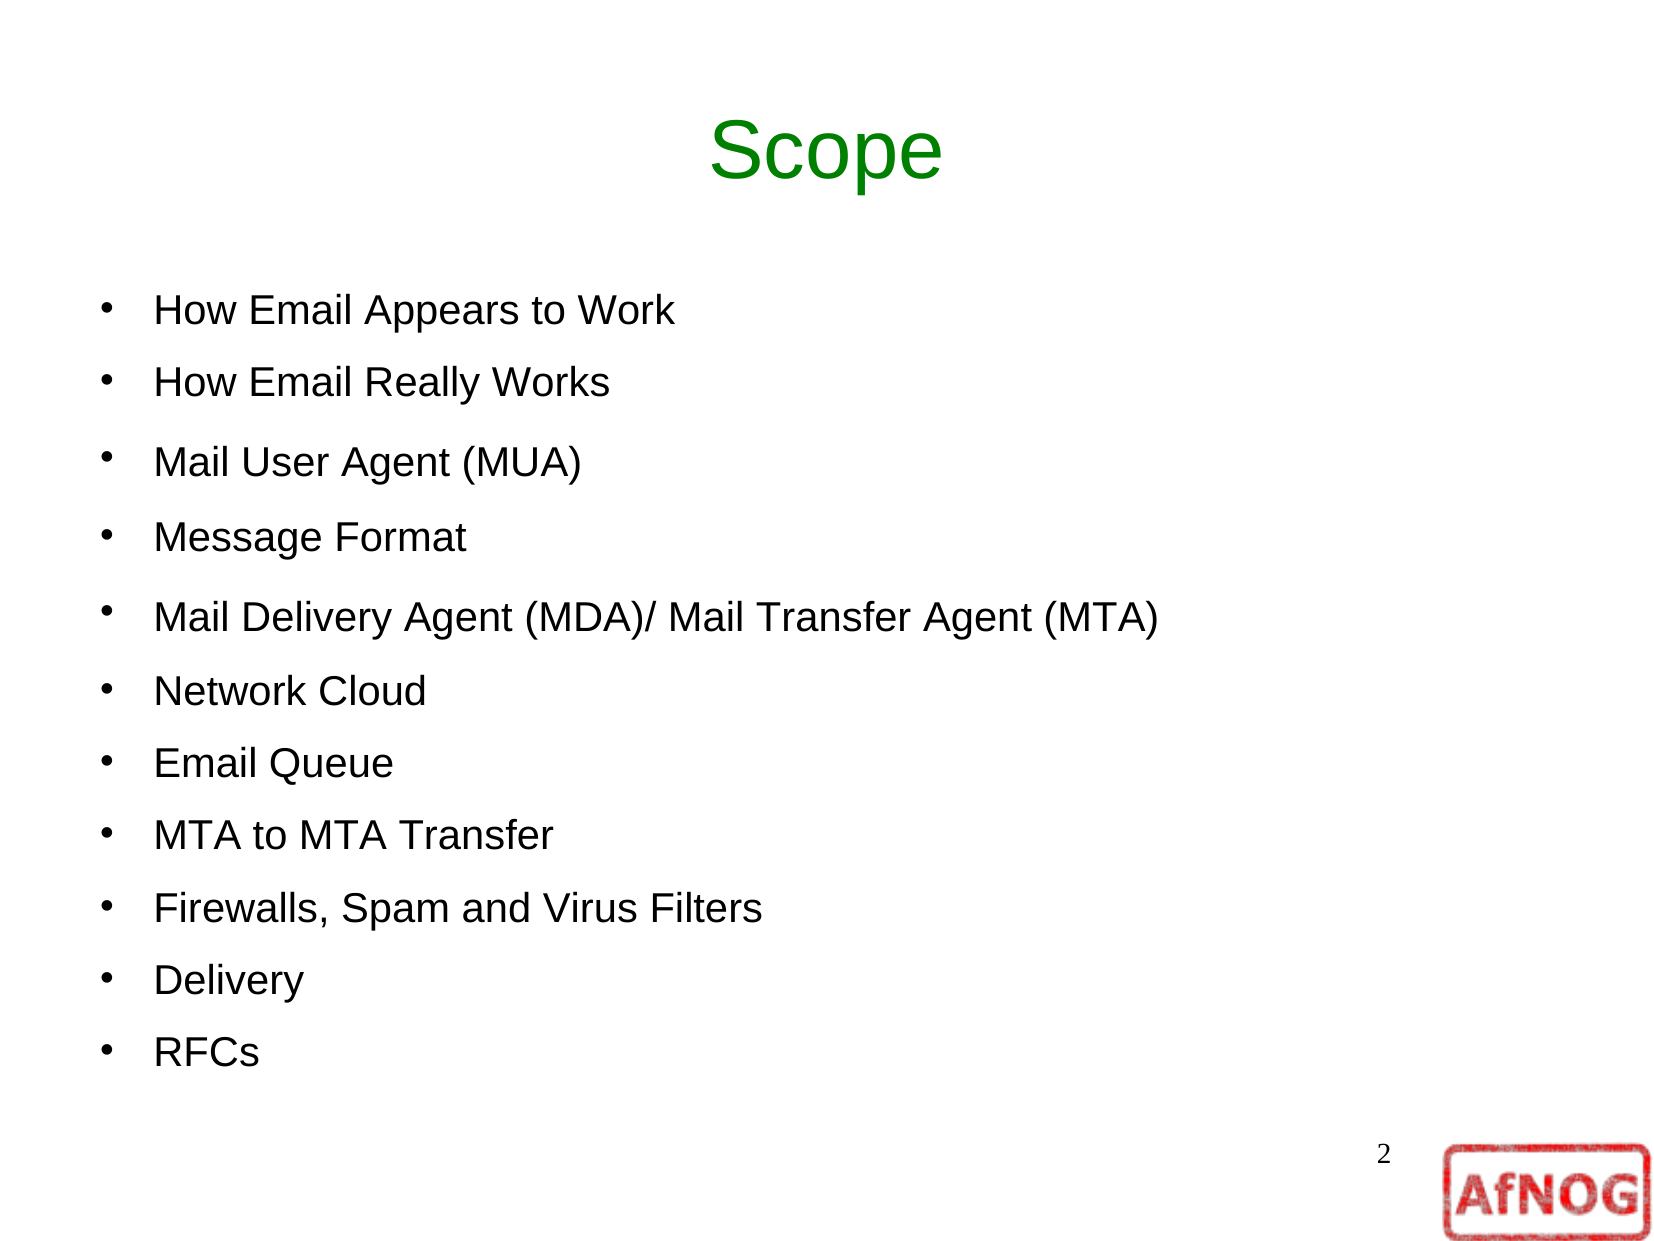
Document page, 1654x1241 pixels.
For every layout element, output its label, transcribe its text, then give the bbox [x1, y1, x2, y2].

title Scope [82, 15, 1571, 290]
list How Email Appears to Work How Email Really Works Mail User Agent (MUA)‏ Message Format Mail Delivery Agent (MDA)/ Mail Transfer Agent (MTA)‏ Network Cloud Email Queue MTA to MTA Transfer Firewalls, Spam and Virus Filters Delivery RFCs [82, 290, 1571, 1241]
picture [1571, 1141, 1654, 1241]
